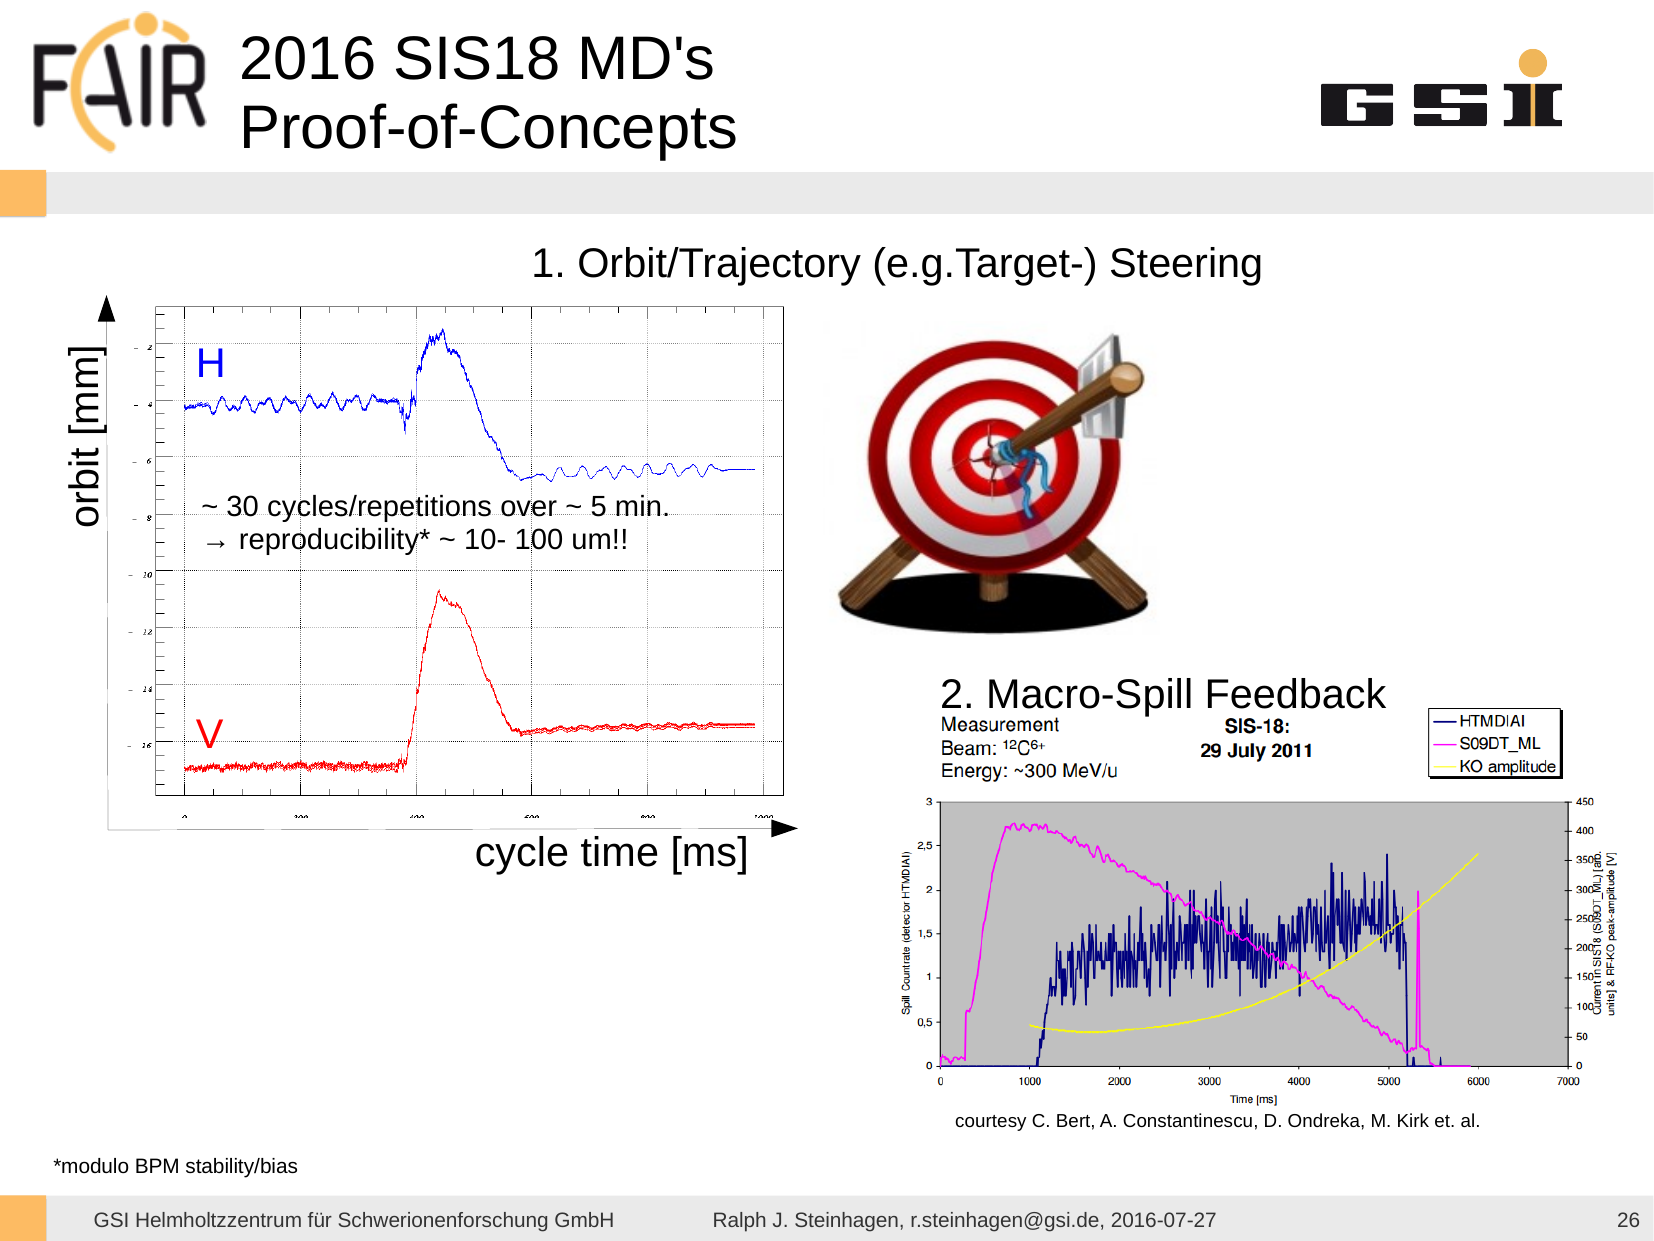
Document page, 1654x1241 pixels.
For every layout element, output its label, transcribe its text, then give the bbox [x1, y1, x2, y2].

text_box *modulo BPM stability/bias [38, 1147, 784, 1190]
picture [823, 321, 1160, 635]
text_box ~ 30 cycles/repetitions over ~ 5 min. → reproducibility* ~ 10- 100 um!! [186, 483, 777, 608]
title 2016 SIS18 MD's Proof-of-Concepts [239, 16, 1223, 169]
picture [33, 10, 207, 155]
text_box courtesy C. Bert, A. Constantinescu, D. Ondreka, M. Kirk et. al. [940, 1102, 1601, 1181]
text_box 2. Macro-Spill Feedback [925, 663, 1508, 727]
text_box 1. Orbit/Trajectory (e.g.Target-) Steering [516, 232, 1358, 296]
picture [1319, 46, 1564, 129]
picture [895, 707, 1632, 1116]
text_box V [181, 703, 242, 767]
picture [127, 295, 822, 818]
text_box H [181, 332, 244, 396]
